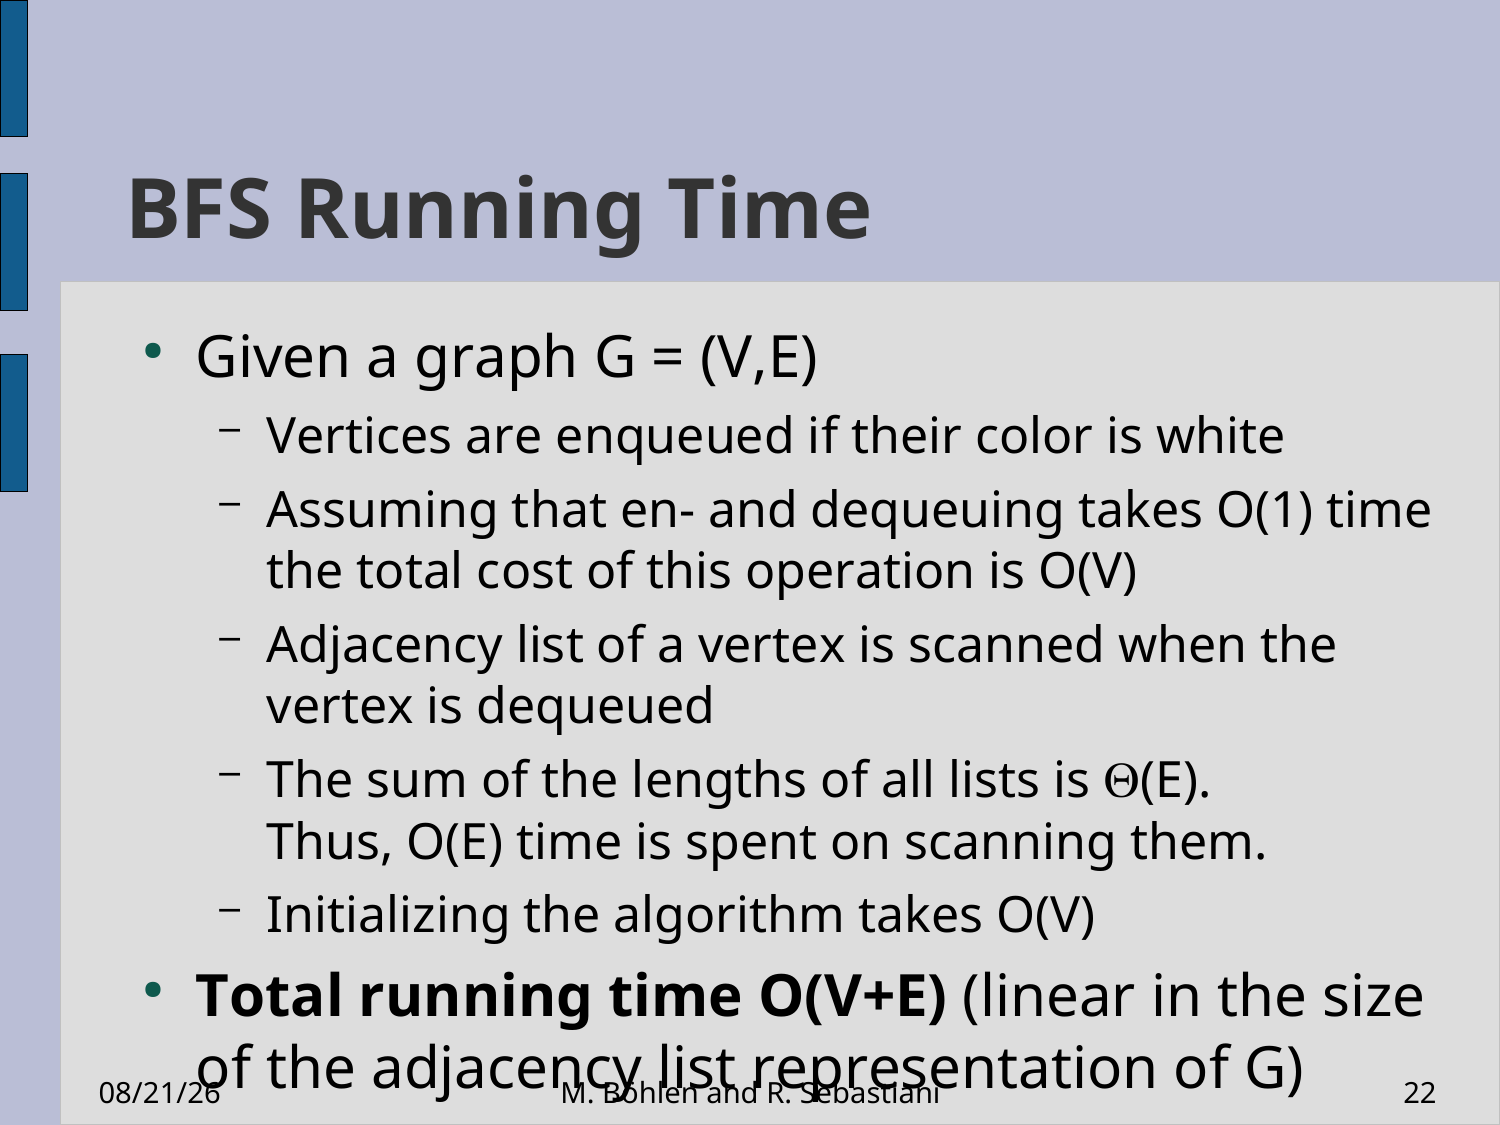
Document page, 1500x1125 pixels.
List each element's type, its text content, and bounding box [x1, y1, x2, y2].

title BFS Running Time [110, 67, 1392, 271]
list Given a graph G = (V,E) Vertices are enqueued if their color is white Assuming that en- and dequeuing takes O(1) time the total cost of this operation is O(V) Adjacency list of a vertex is scanned when the vertex is dequeued The sum of the lengths of all lists is (E). Thus, O(E) time is spent on scanning them. Initializing the algorithm takes O(V) Total running time O(V+E) (linear in the size of the adjacency list representation of G) [110, 312, 1450, 1043]
